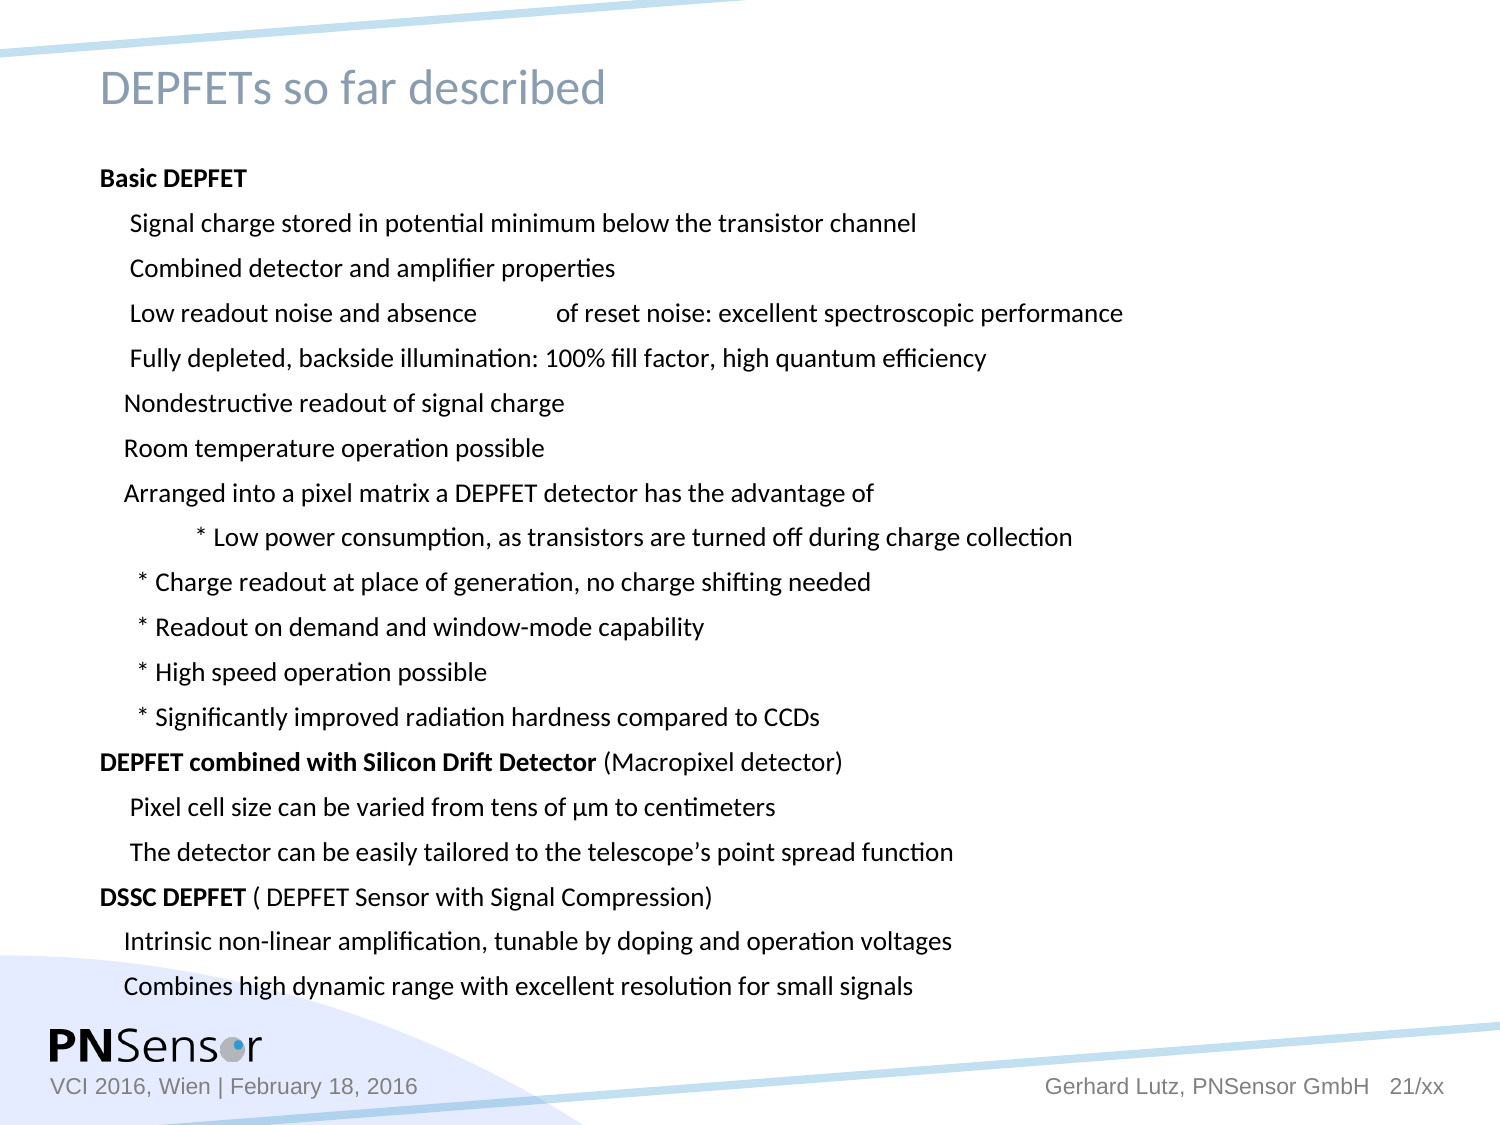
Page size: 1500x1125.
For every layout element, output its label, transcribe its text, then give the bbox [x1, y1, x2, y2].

title DEPFETs so far described [99, 54, 1426, 150]
list Basic DEPFET Signal charge stored in potential minimum below the transistor channel Combined detector and amplifier properties Low readout noise and absence of reset noise: excellent spectroscopic performance Fully depleted, backside illumination: 100% fill factor, high quantum efficiency Nondestructive readout of signal charge Room temperature operation possible Arranged into a pixel matrix a DEPFET detector has the advantage of * Low power consumption, as transistors are turned off during charge collection * Charge readout at place of generation, no charge shifting needed * Readout on demand and window-mode capability * High speed operation possible * Significantly improved radiation hardness compared to CCDs DEPFET combined with Silicon Drift Detector (Macropixel detector) Pixel cell size can be varied from tens of µm to centimeters The detector can be easily tailored to the telescope’s point spread function DSSC DEPFET ( DEPFET Sensor with Signal Compression) Intrinsic non-linear amplification, tunable by doping and operation voltages Combines high dynamic range with excellent resolution for small signals [99, 160, 1426, 1012]
